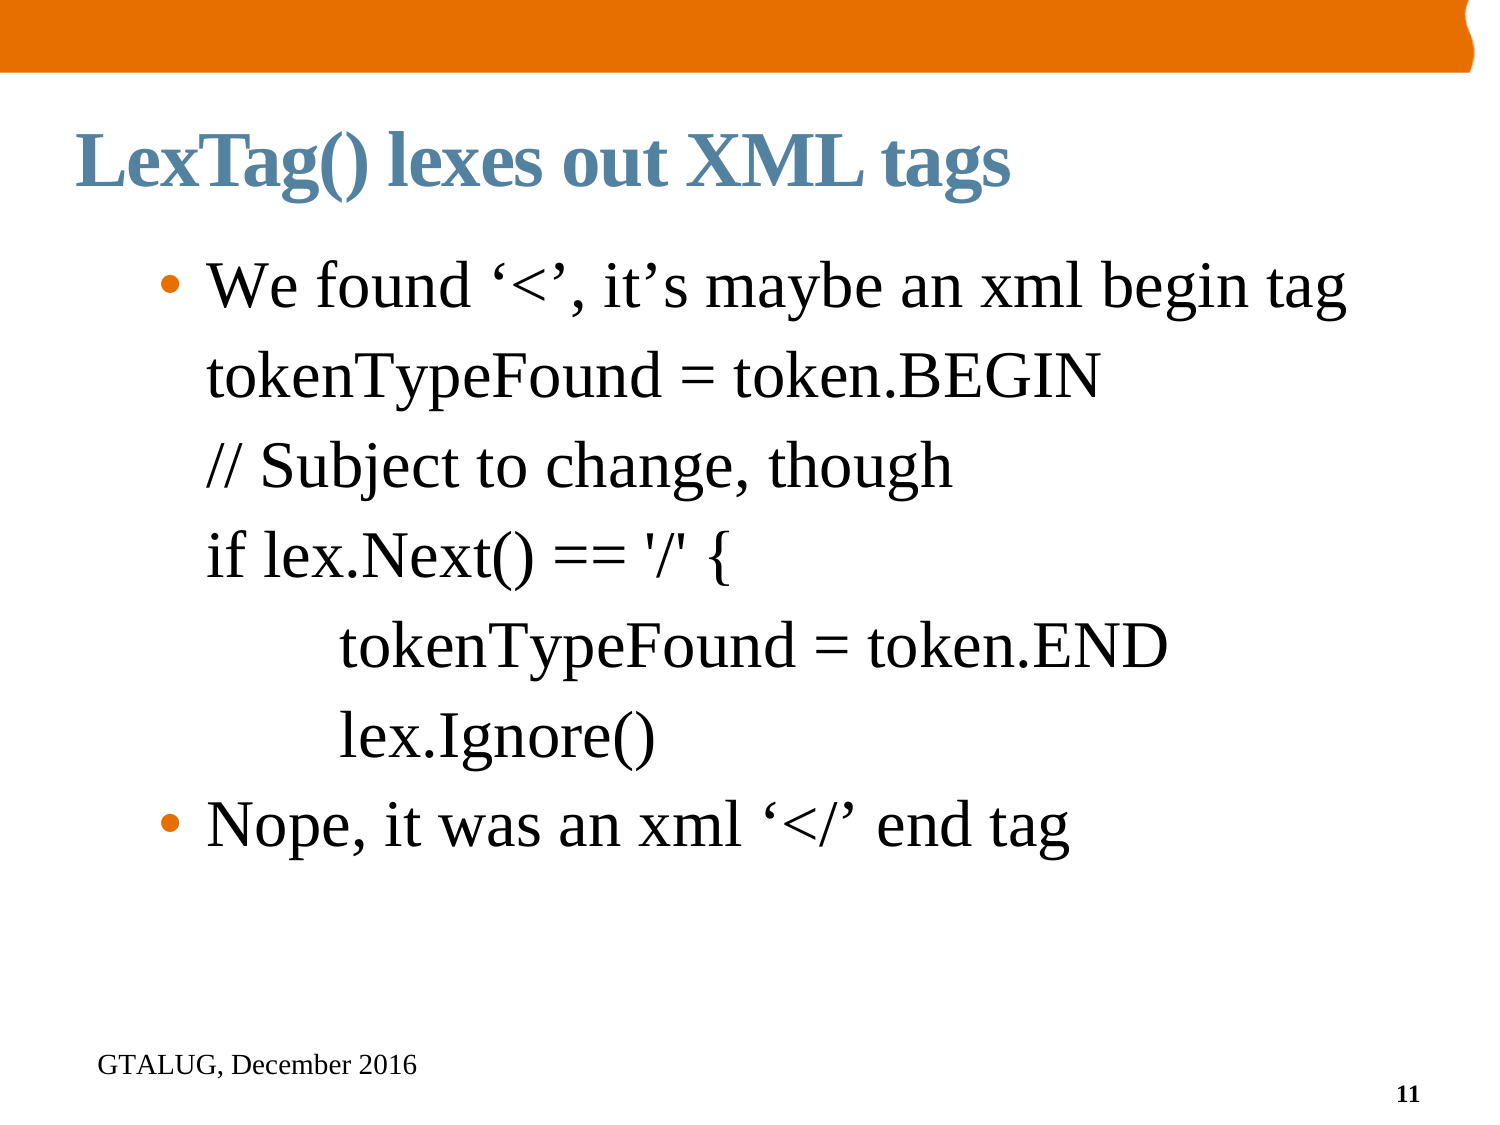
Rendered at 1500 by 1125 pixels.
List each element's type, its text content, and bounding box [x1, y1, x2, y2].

title LexTag() lexes out XML tags [75, 122, 1438, 228]
list We found ‘<’, it’s maybe an xml begin tag tokenTypeFound = token.BEGIN // Subject to change, though if lex.Next() == '/' { tokenTypeFound = token.END lex.Ignore() Nope, it was an xml ‘</’ end tag [64, 257, 1402, 1017]
picture [0, 0, 1500, 75]
